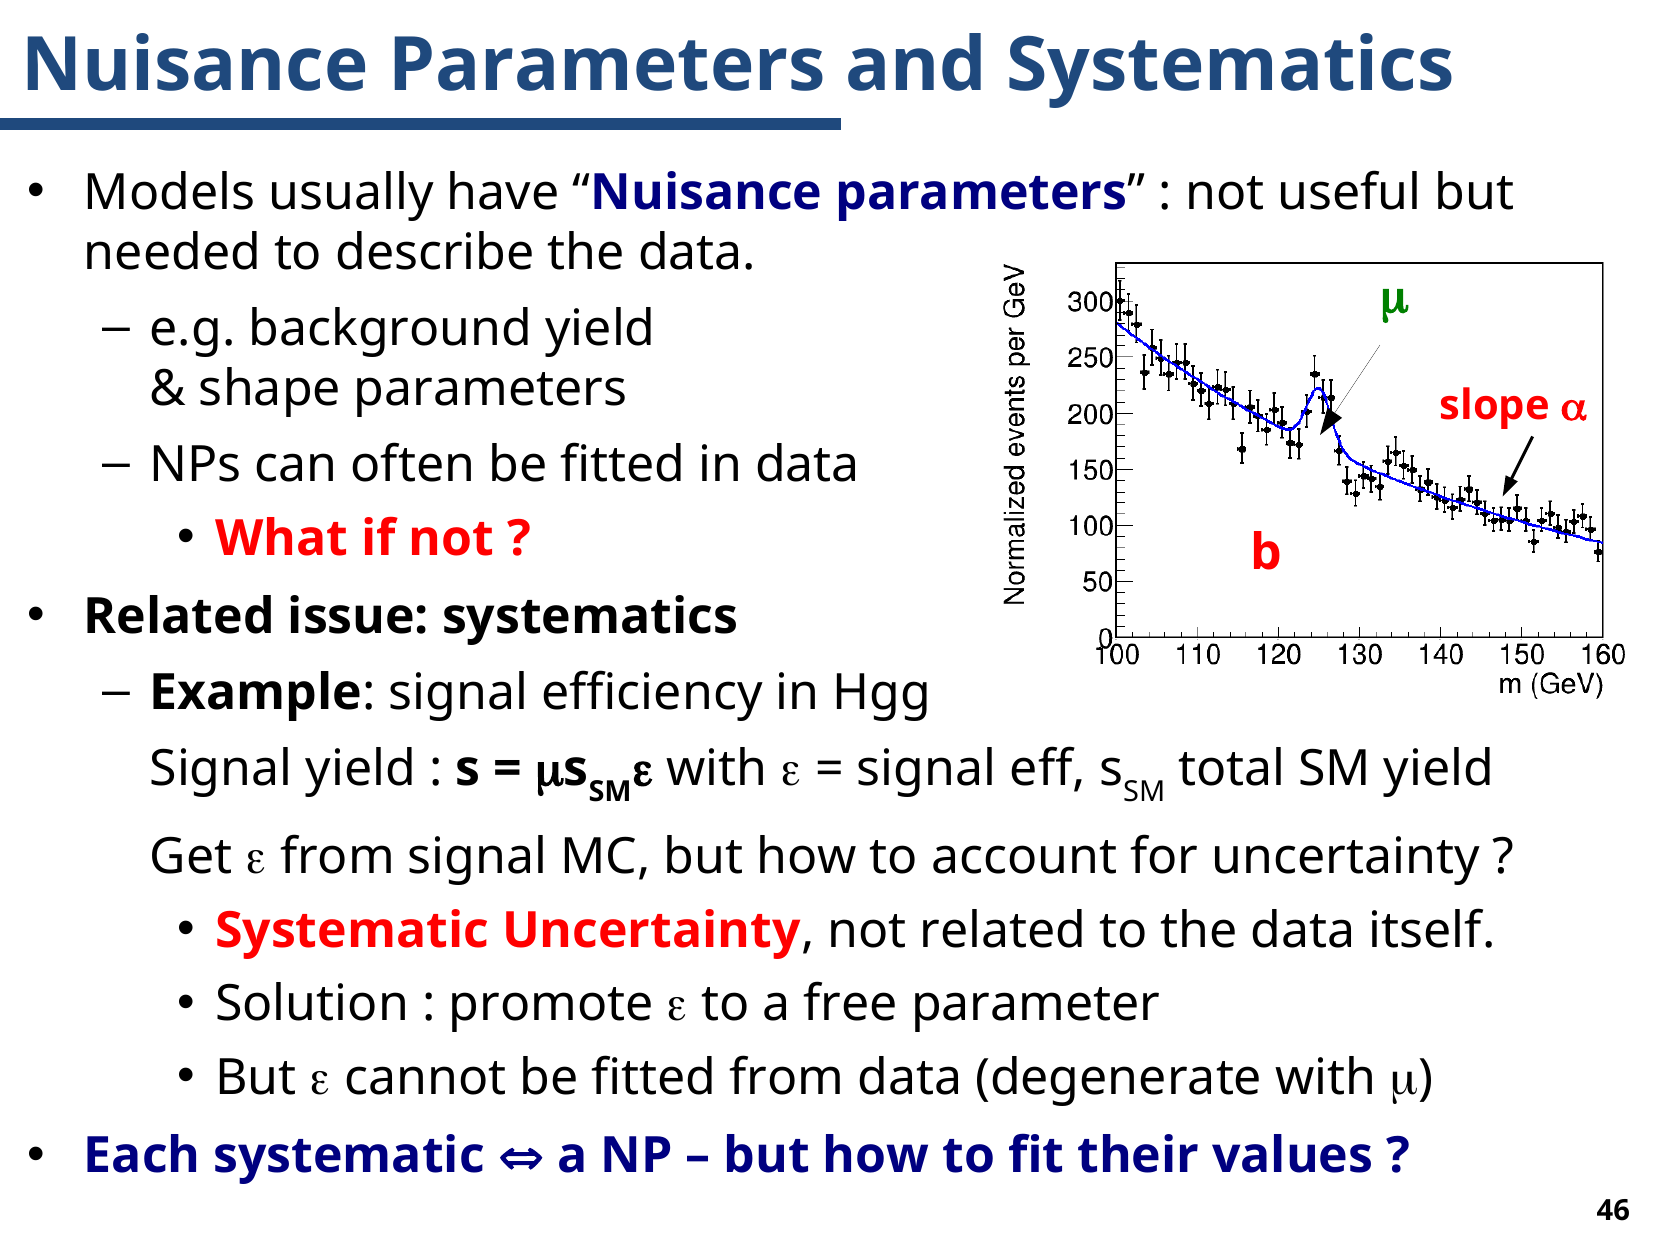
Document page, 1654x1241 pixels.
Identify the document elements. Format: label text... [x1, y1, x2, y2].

text_box m [1365, 270, 1441, 351]
list Models usually have “Nuisance parameters” : not useful but needed to describe the data. e.g. background yield & shape parameters NPs can often be fitted in data What if not ? Related issue: systematics Example: signal efficiency in Hgg Signal yield : s = msSMe with e = signal eff, sSM total SM yield Get e from signal MC, but how to account for uncertainty ? Systematic Uncertainty, not related to the data itself. Solution : promote e to a free parameter But e cannot be fitted from data (degenerate with m) Each systematic Û a NP – but how to fit their values ? [12, 151, 1640, 1216]
text_box slope a [1421, 364, 1617, 451]
picture [992, 246, 1638, 712]
title Nuisance Parameters and Systematics [6, 7, 1606, 113]
text_box b [1232, 505, 1338, 604]
